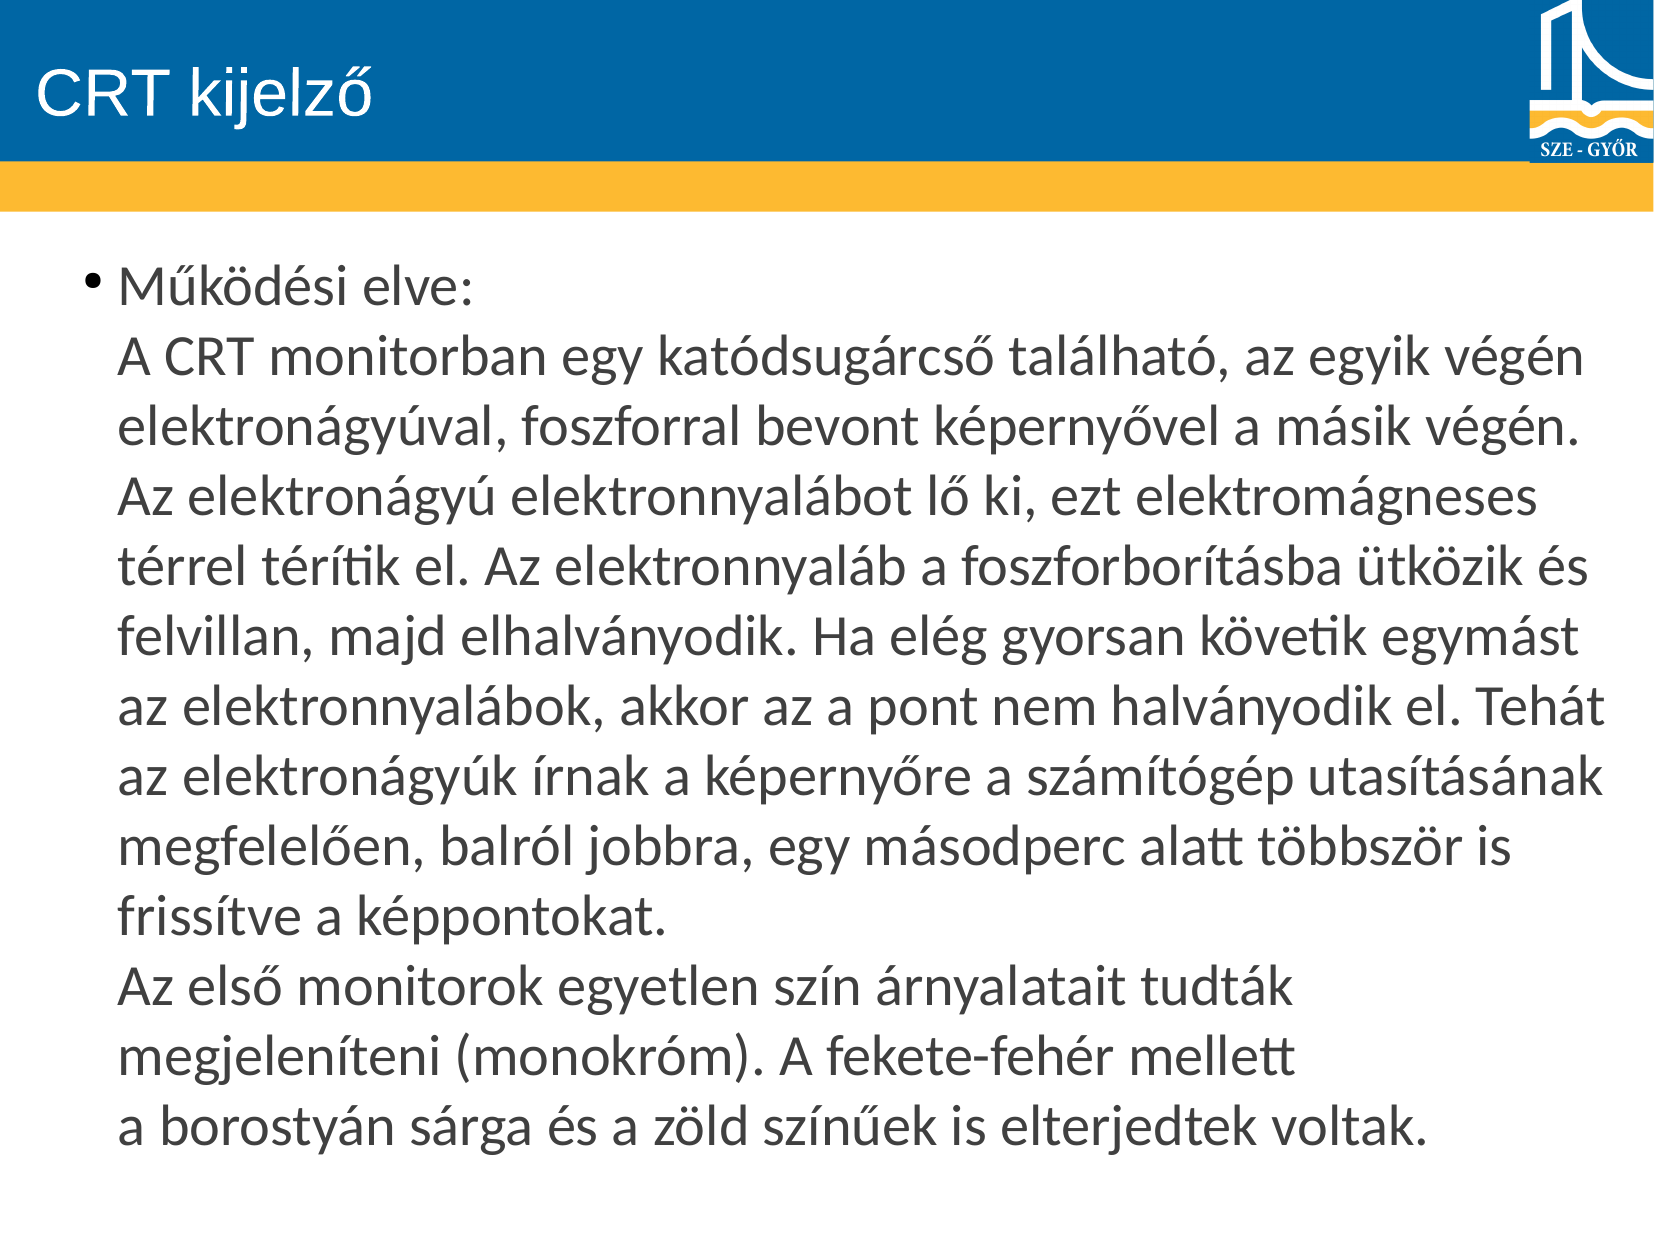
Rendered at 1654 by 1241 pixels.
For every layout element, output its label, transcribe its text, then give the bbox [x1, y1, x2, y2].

picture [1529, 0, 1654, 163]
text_box Működési elve: A CRT monitorban egy katódsugárcső található, az egyik végén elektronágyúval, foszforral bevont képernyővel a másik végén. Az elektronágyú elektronnyalábot lő ki, ezt elektromágneses térrel térítik el. Az elektronnyaláb a foszforborításba ütközik és felvillan, majd elhalványodik. Ha elég gyorsan követik egymást az elektronnyalábok, akkor az a pont nem halványodik el. Tehát az elektronágyúk írnak a képernyőre a számítógép utasításának megfelelően, balról jobbra, egy másodperc alatt többször is frissítve a képpontokat. Az első monitorok egyetlen szín árnyalatait tudták megjeleníteni (monokróm). A fekete-fehér mellett a borostyán sárga és a zöld színűek is elterjedtek voltak. [82, 247, 1607, 1198]
text_box CRT kijelző [34, 48, 1524, 144]
